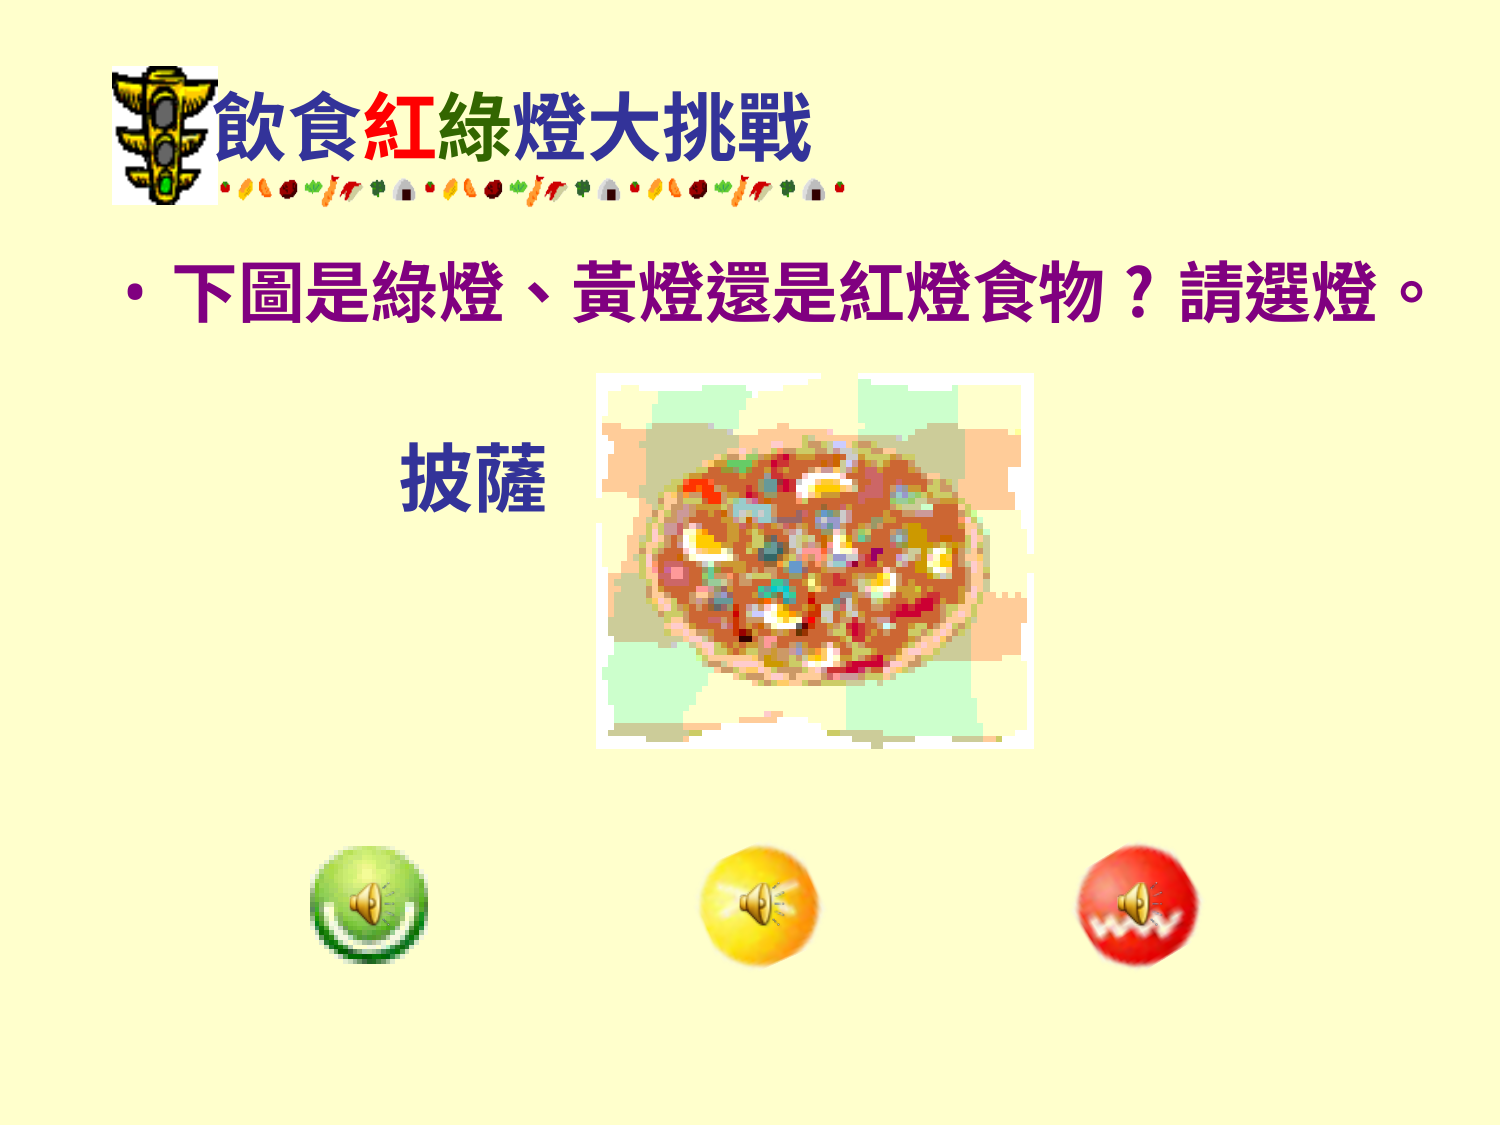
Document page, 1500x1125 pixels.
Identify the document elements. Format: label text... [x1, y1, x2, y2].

text_box 飲食紅綠燈大挑戰 [194, 78, 868, 173]
picture [301, 846, 443, 964]
picture [673, 822, 850, 988]
picture [596, 373, 1034, 749]
picture [1048, 817, 1231, 992]
picture [112, 66, 847, 209]
text_box 披薩 [384, 424, 564, 530]
list 下圖是綠燈、黃燈還是紅燈食物?請選燈。 [100, 243, 1436, 351]
